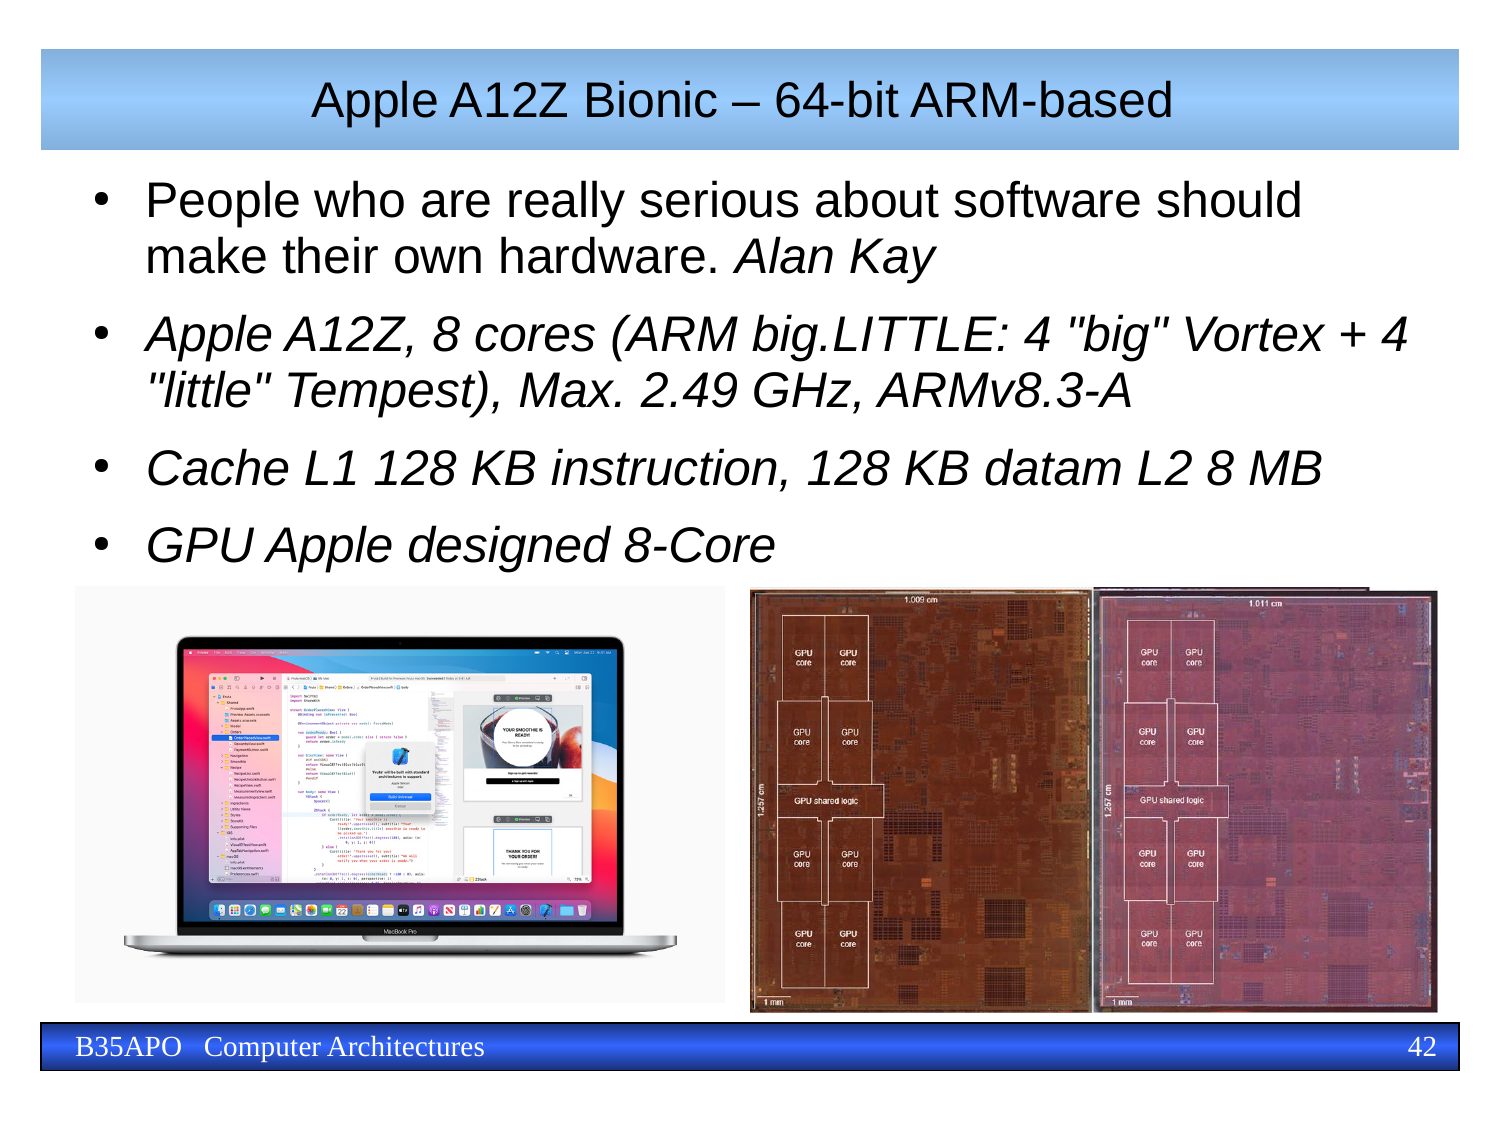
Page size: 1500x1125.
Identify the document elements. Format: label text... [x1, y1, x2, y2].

picture [75, 586, 725, 1003]
title Apple A12Z Bionic – 64-bit ARM-based [41, 49, 1459, 150]
list People who are really serious about software should make their own hardware. Alan Kay Apple A12Z, 8 cores (ARM big.LITTLE: 4 "big" Vortex + 4 "little" Tempest), Max. 2.49 GHz, ARMv8.3‑A Cache L1 128 KB instruction, 128 KB datam L2 8 MB GPU Apple designed 8-Core [75, 172, 1426, 916]
picture [750, 587, 1438, 1013]
